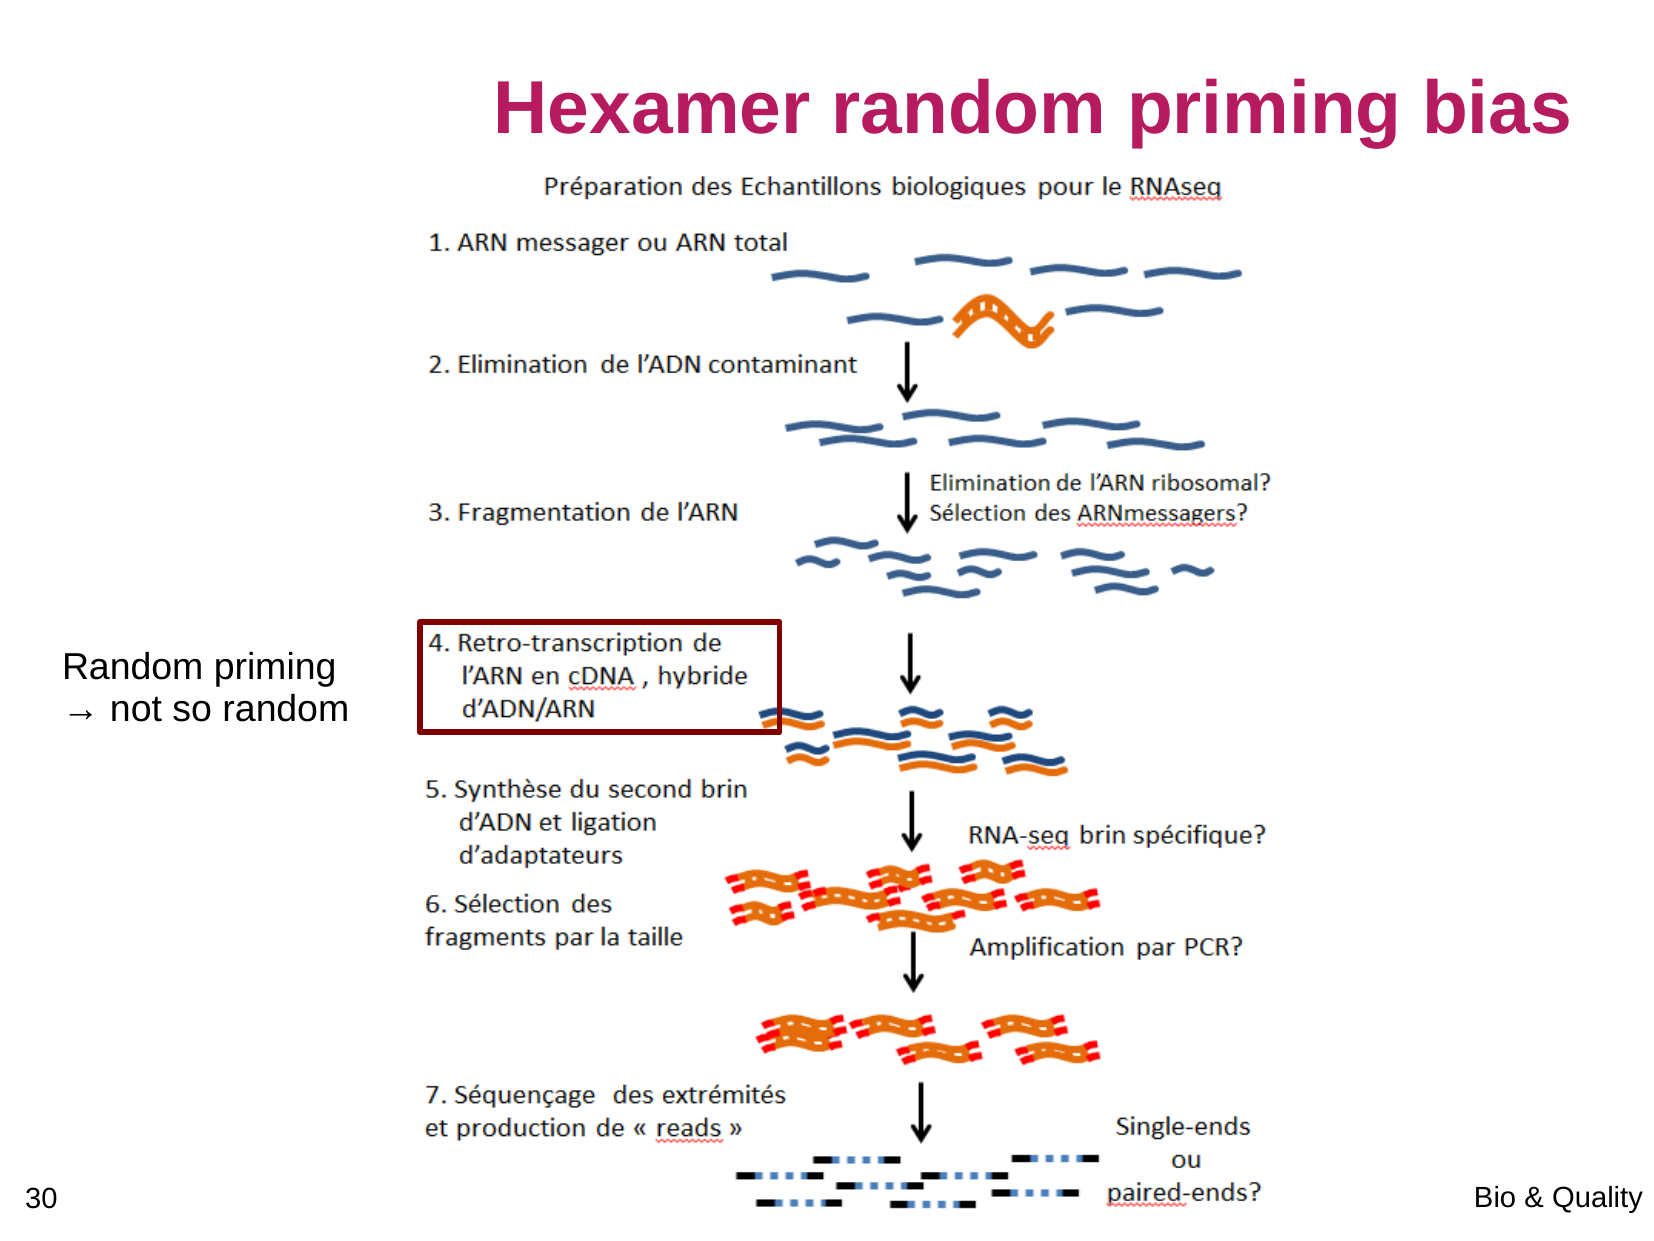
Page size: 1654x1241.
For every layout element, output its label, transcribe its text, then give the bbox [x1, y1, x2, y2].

text_box Hexamer random priming bias [88, 29, 1573, 178]
text_box Random priming → not so random [47, 637, 378, 779]
picture [423, 625, 777, 729]
picture [422, 165, 1276, 1214]
